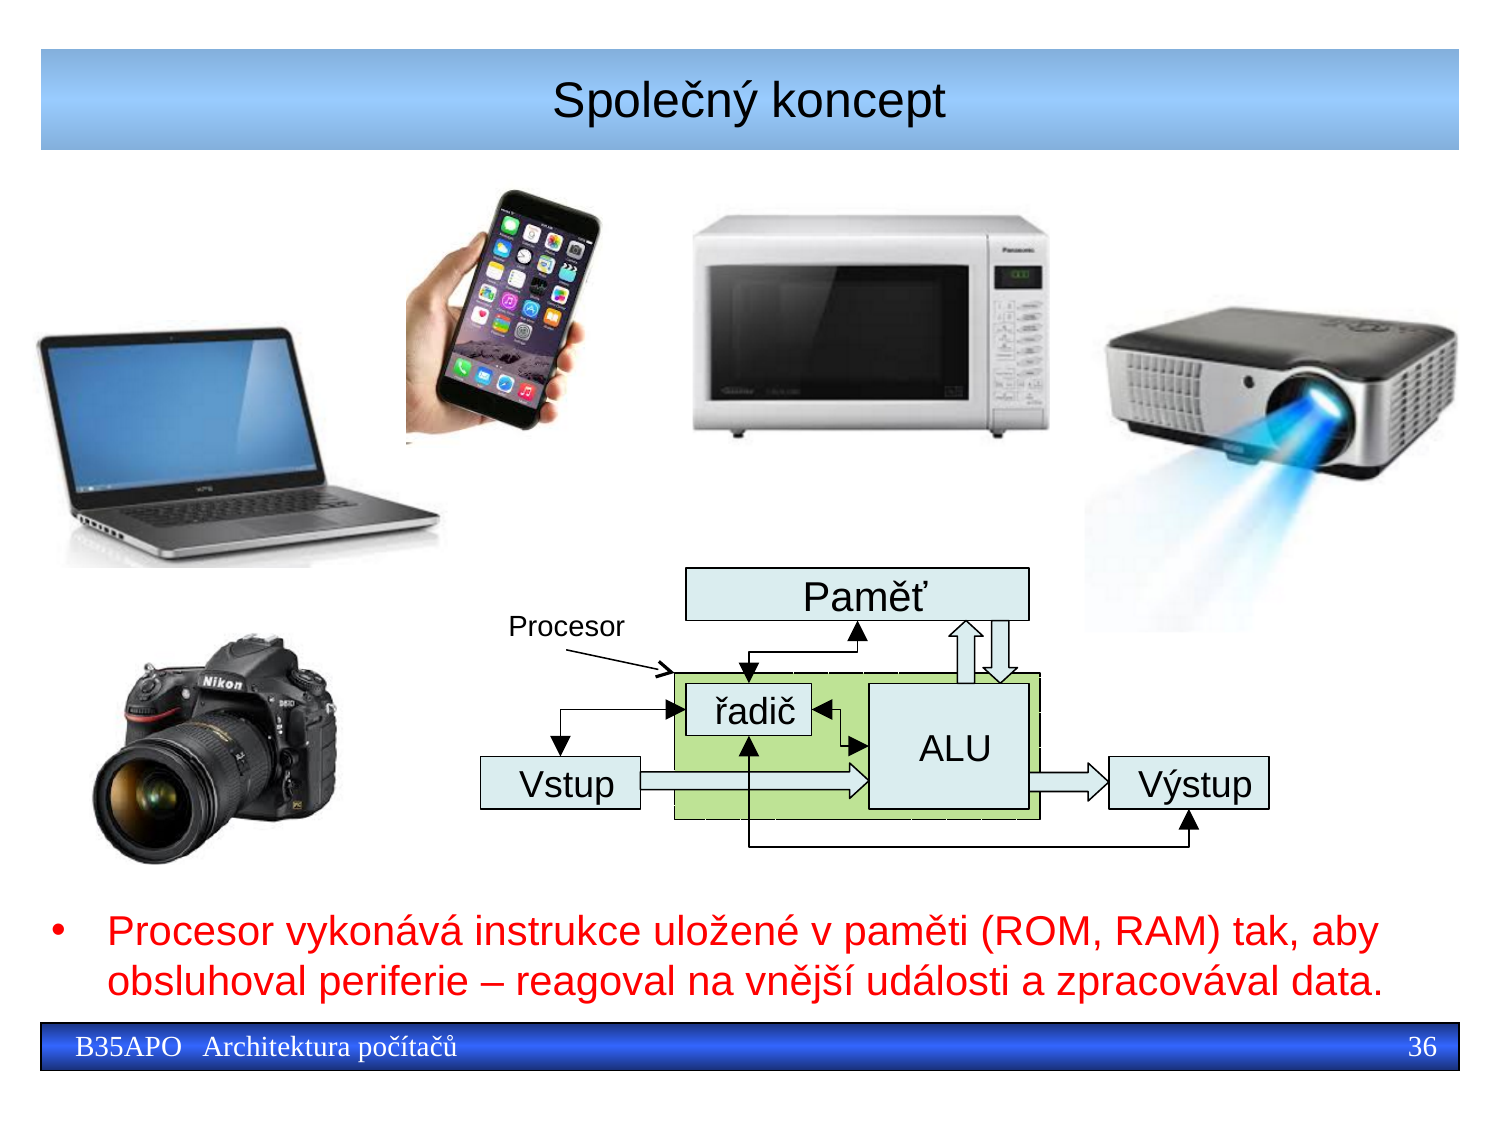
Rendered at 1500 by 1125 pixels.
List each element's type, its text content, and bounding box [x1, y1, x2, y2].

text_box [750, 620, 1109, 820]
text_box Vstup [480, 756, 641, 809]
picture [1071, 271, 1475, 648]
text_box [674, 672, 748, 708]
picture [25, 179, 641, 568]
picture [89, 623, 345, 872]
text_box řadič [686, 683, 812, 736]
title Společný koncept [41, 49, 1459, 150]
text_box Procesor [480, 599, 654, 650]
text_box Výstup [1108, 756, 1269, 809]
text_box Paměť [686, 568, 1029, 621]
text_box [640, 711, 748, 820]
text_box ALU [868, 683, 1029, 809]
picture [683, 182, 1067, 472]
text_box Procesor vykonává instrukce uložené v paměti (ROM, RAM) tak, aby obsluhoval periferie – reagoval na vnější události a zpracovával data. [36, 896, 1459, 1012]
